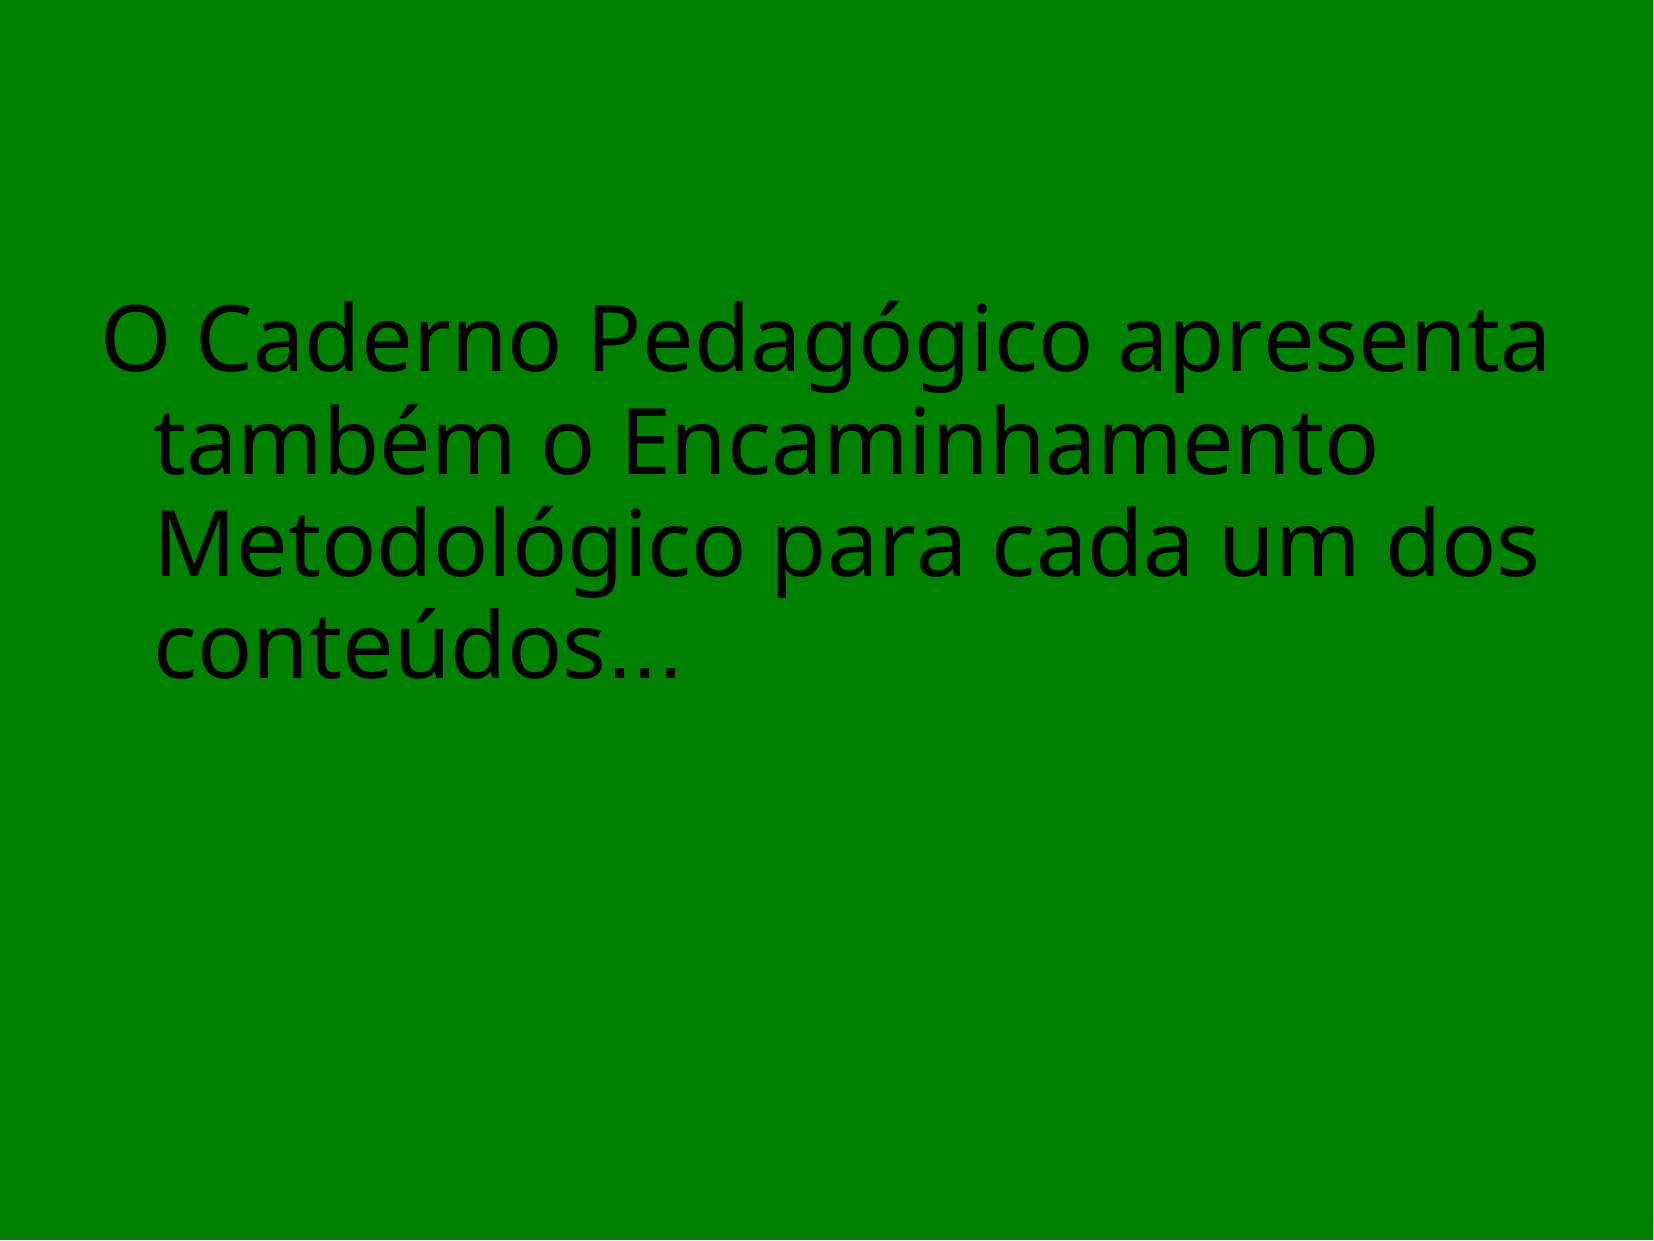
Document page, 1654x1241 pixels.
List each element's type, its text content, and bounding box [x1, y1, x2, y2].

list O Caderno Pedagógico apresenta também o Encaminhamento Metodológico para cada um dos conteúdos... [82, 290, 1571, 1109]
